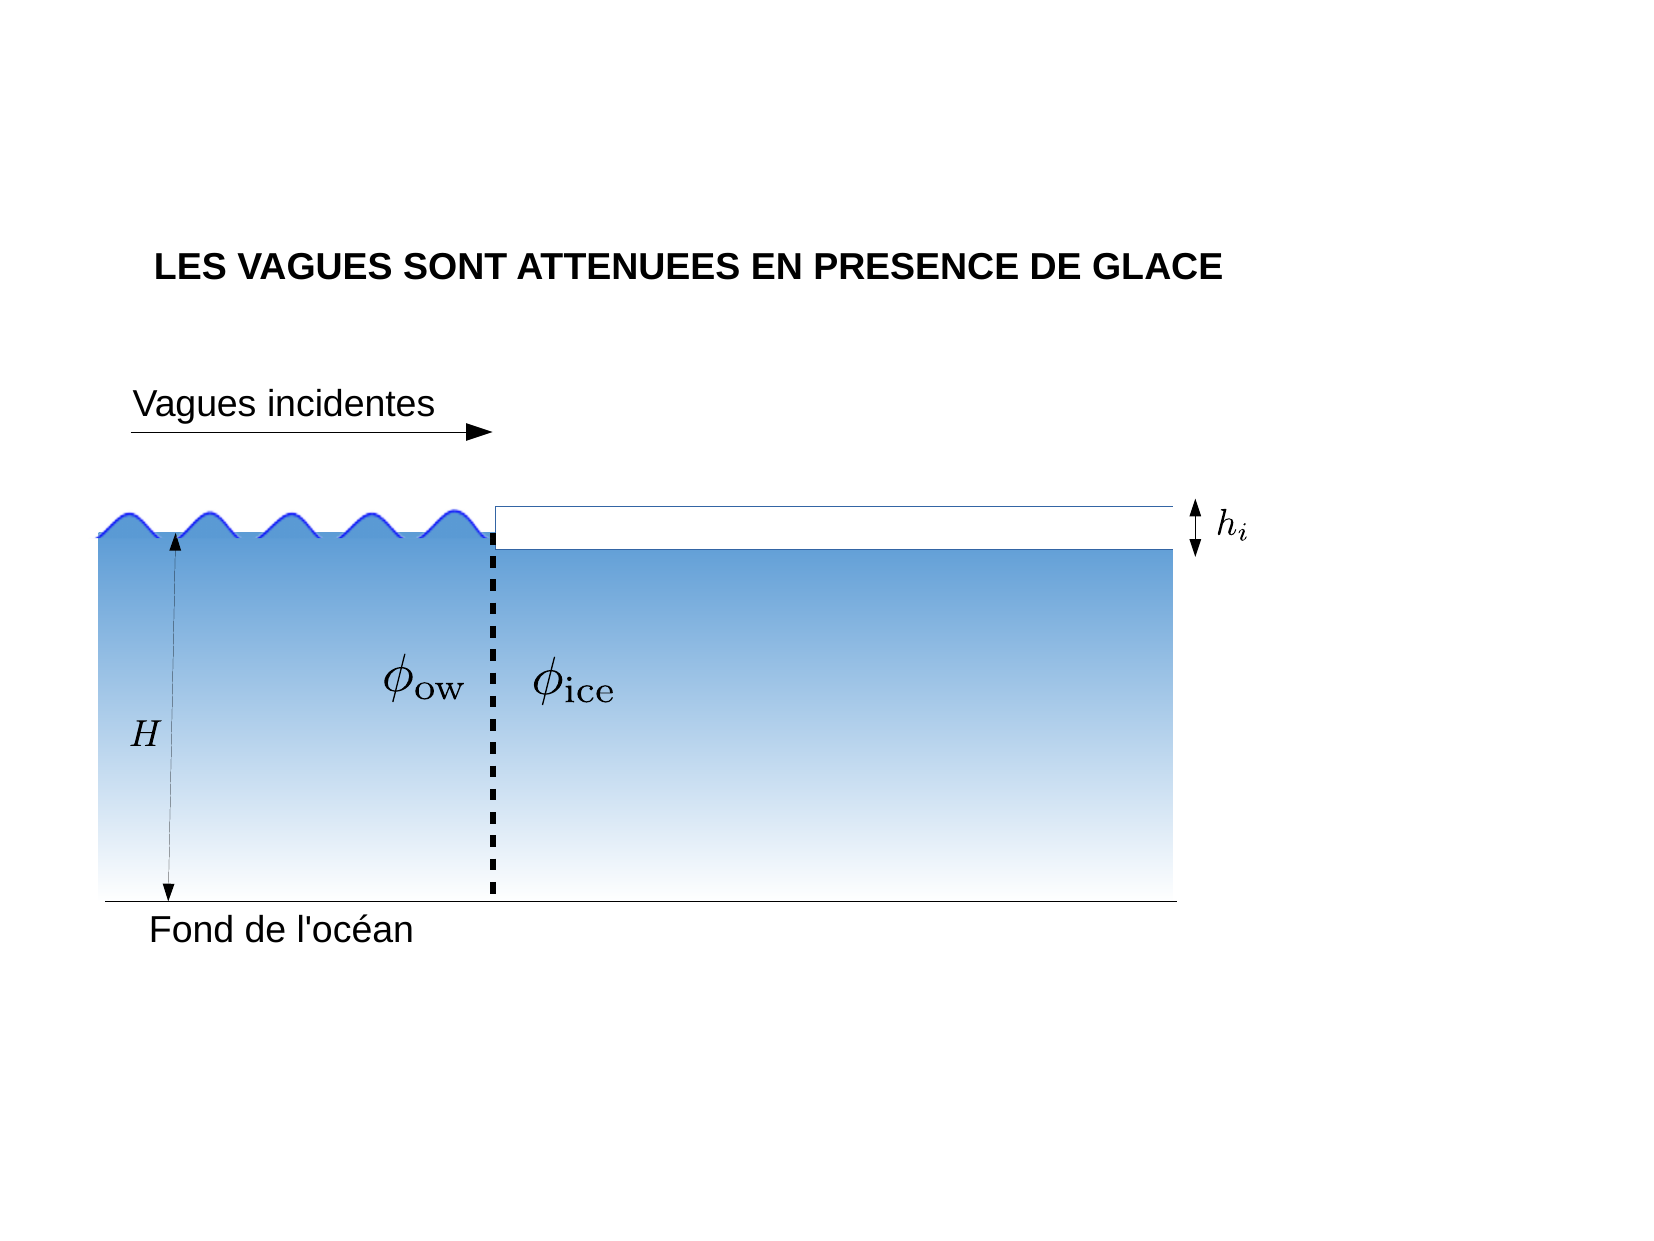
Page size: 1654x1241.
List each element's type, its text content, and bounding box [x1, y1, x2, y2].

text_box Vagues incidentes [117, 375, 458, 432]
text_box [169, 399, 1299, 955]
text_box Fond de l'océan [134, 901, 475, 959]
picture [88, 508, 496, 539]
text_box [98, 539, 175, 902]
text_box LES VAGUES SONT ATTENUEES EN PRESENCE DE GLACE [139, 237, 1654, 295]
